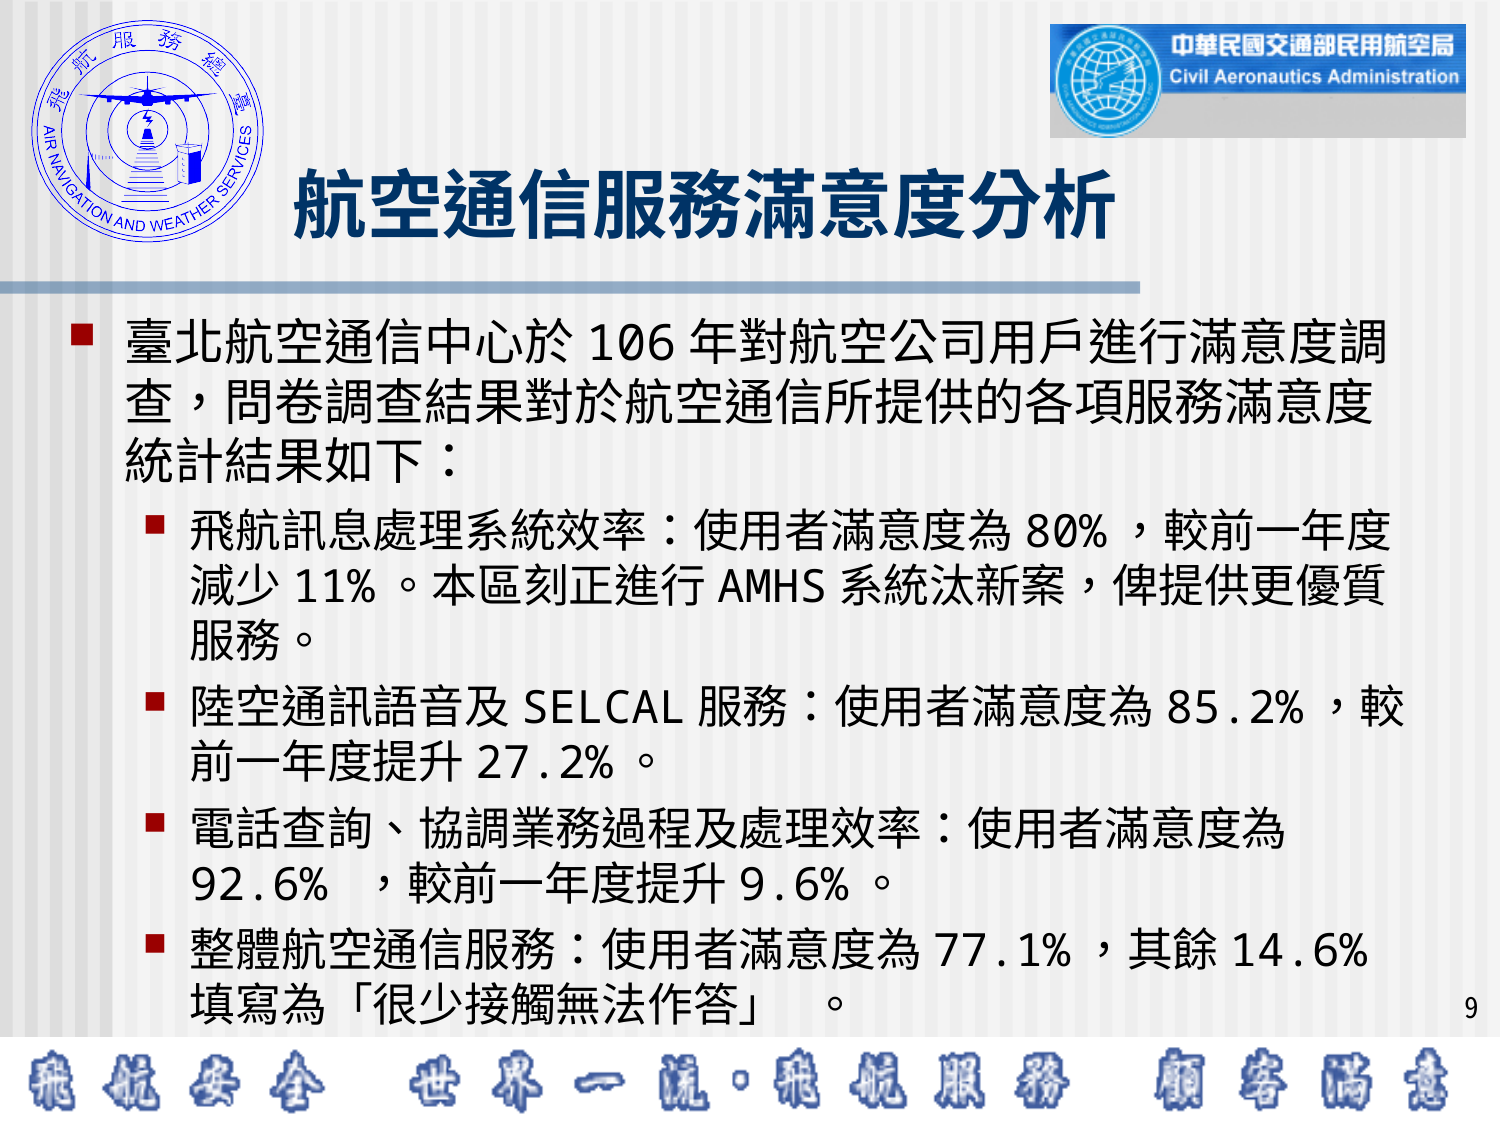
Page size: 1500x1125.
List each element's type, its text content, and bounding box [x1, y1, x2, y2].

text_box <編號> [1181, 964, 1495, 1040]
title 航空通信服務滿意度分析 [277, 148, 1282, 255]
list 臺北航空通信中心於106年對航空公司用戶進行滿意度調查，問卷調查結果對於航空通信所提供的各項服務滿意度統計結果如下： 飛航訊息處理系統效率：使用者滿意度為80%，較前一年度減少11%。本區刻正進行AMHS系統汰新案，俾提供更優質服務。 陸空通訊語音及SELCAL服務：使用者滿意度為85.2%，較前一年度提升27.2%。 電話查詢、協調業務過程及處理效率：使用者滿意度為92.6% ，較前一年度提升9.6%。 整體航空通信服務：使用者滿意度為77.1%，其餘14.6%填寫為「很少接觸無法作答」 。 [53, 302, 1424, 1040]
